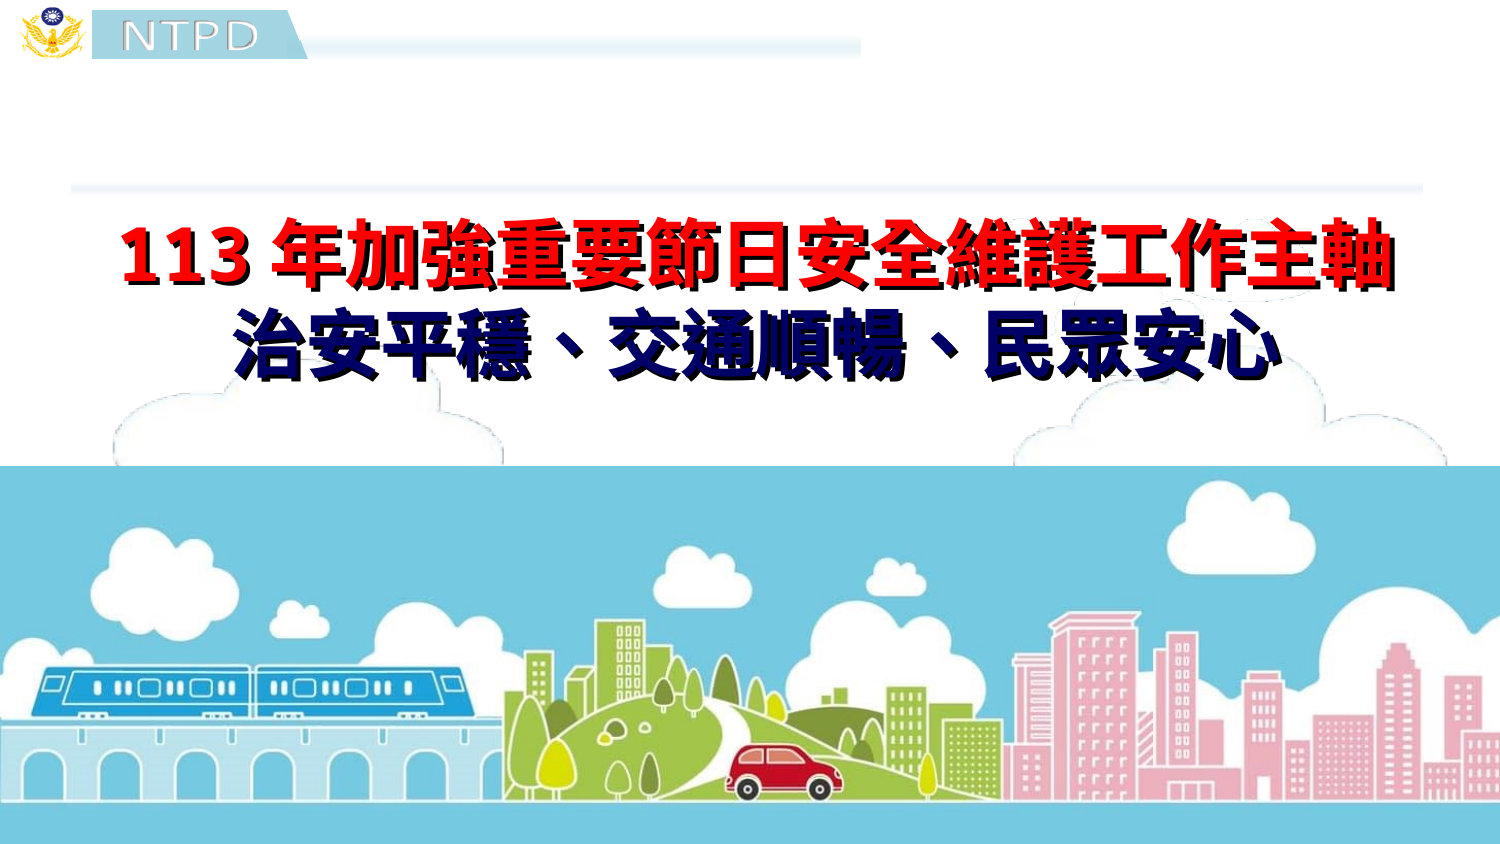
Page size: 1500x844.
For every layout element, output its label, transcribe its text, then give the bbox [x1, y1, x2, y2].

text_box 113年加強重要節日安全維護工作主軸 治安平穩、交通順暢、民眾安心 [82, 159, 1430, 434]
text_box [183, 330, 1289, 470]
picture [0, 316, 1500, 844]
